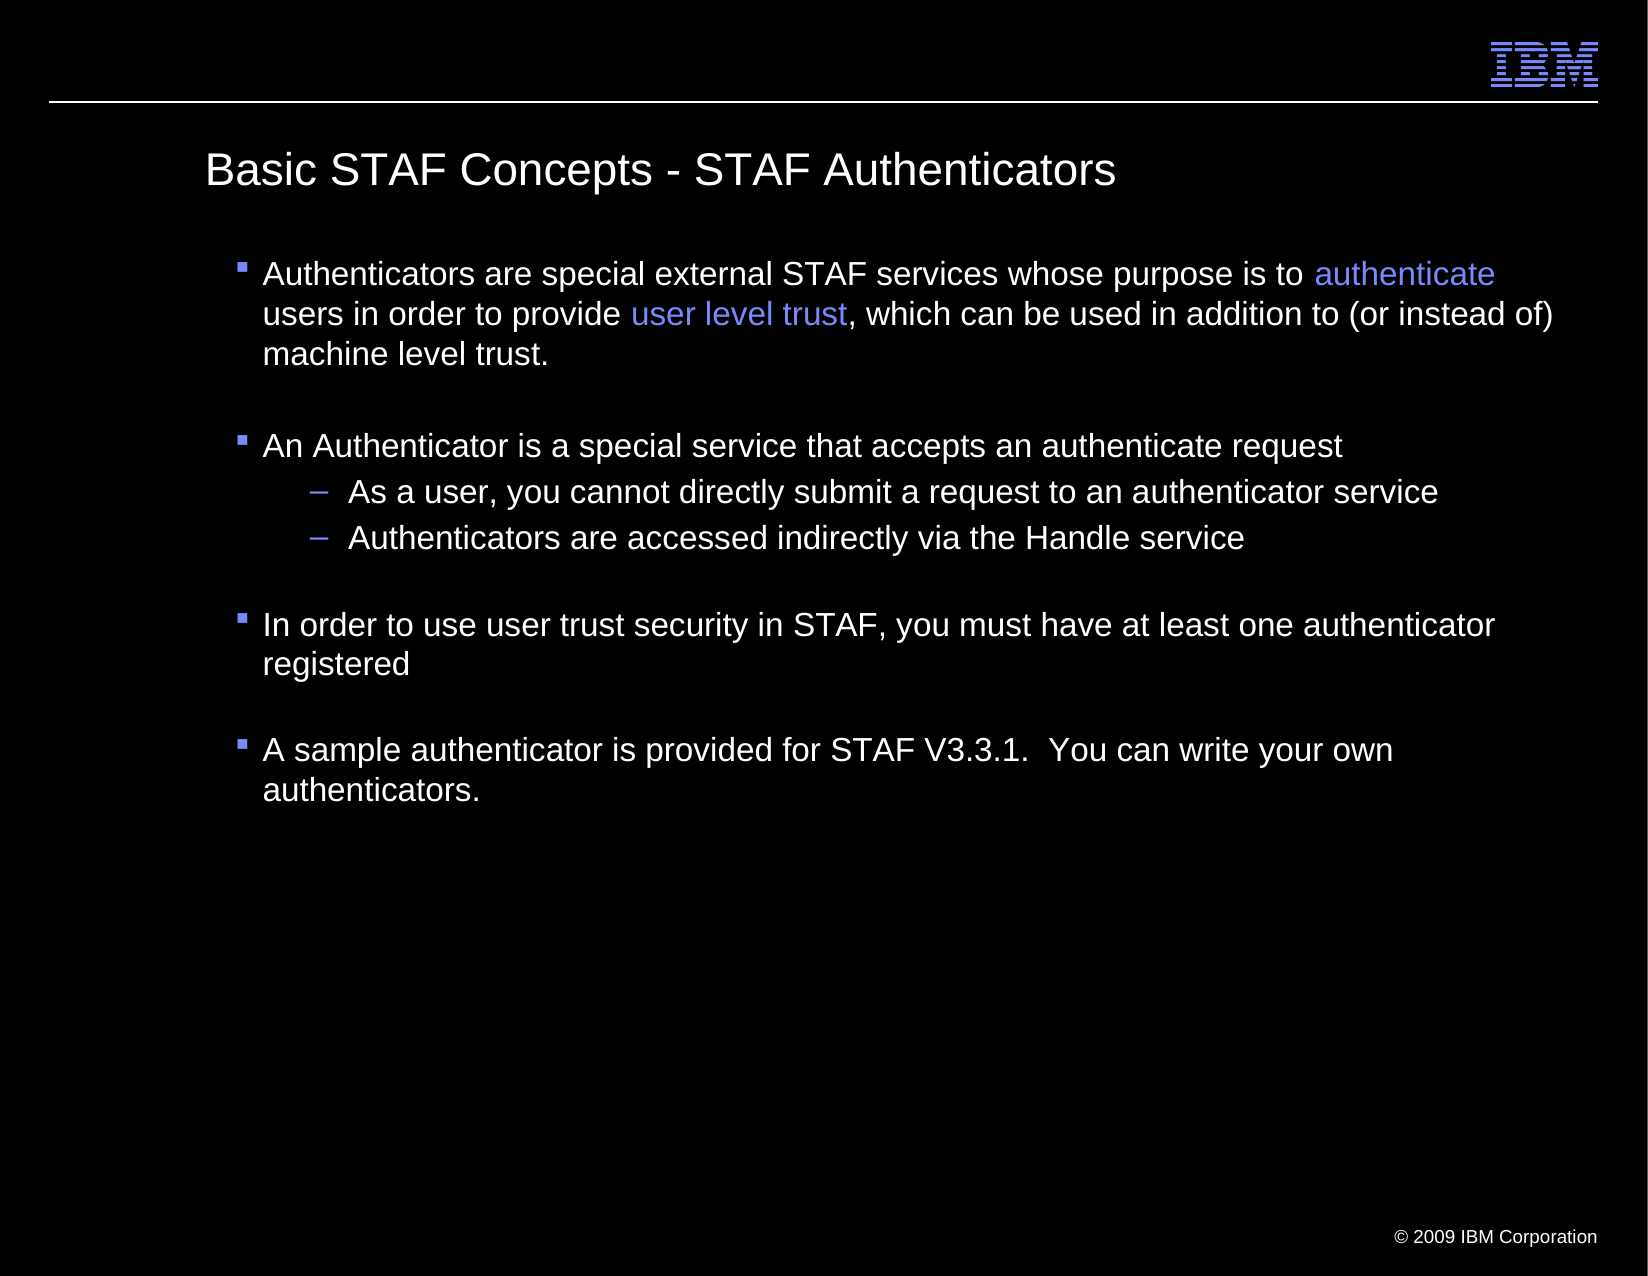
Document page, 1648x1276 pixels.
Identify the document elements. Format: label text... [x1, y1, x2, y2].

title Basic STAF Concepts - STAF Authenticators [188, 137, 1648, 231]
picture [1491, 42, 1598, 87]
text_box Authenticators are special external STAF services whose purpose is to authenticate users in order to provide user level trust, which can be used in addition to (or instead of) machine level trust. An Authenticator is a special service that accepts an authenticate request As a user, you cannot directly submit a request to an authenticator service Authenticators are accessed indirectly via the Handle service In order to use user trust security in STAF, you must have at least one authenticator registered A sample authenticator is provided for STAF V3.3.1. You can write your own authenticators. [235, 252, 1584, 809]
